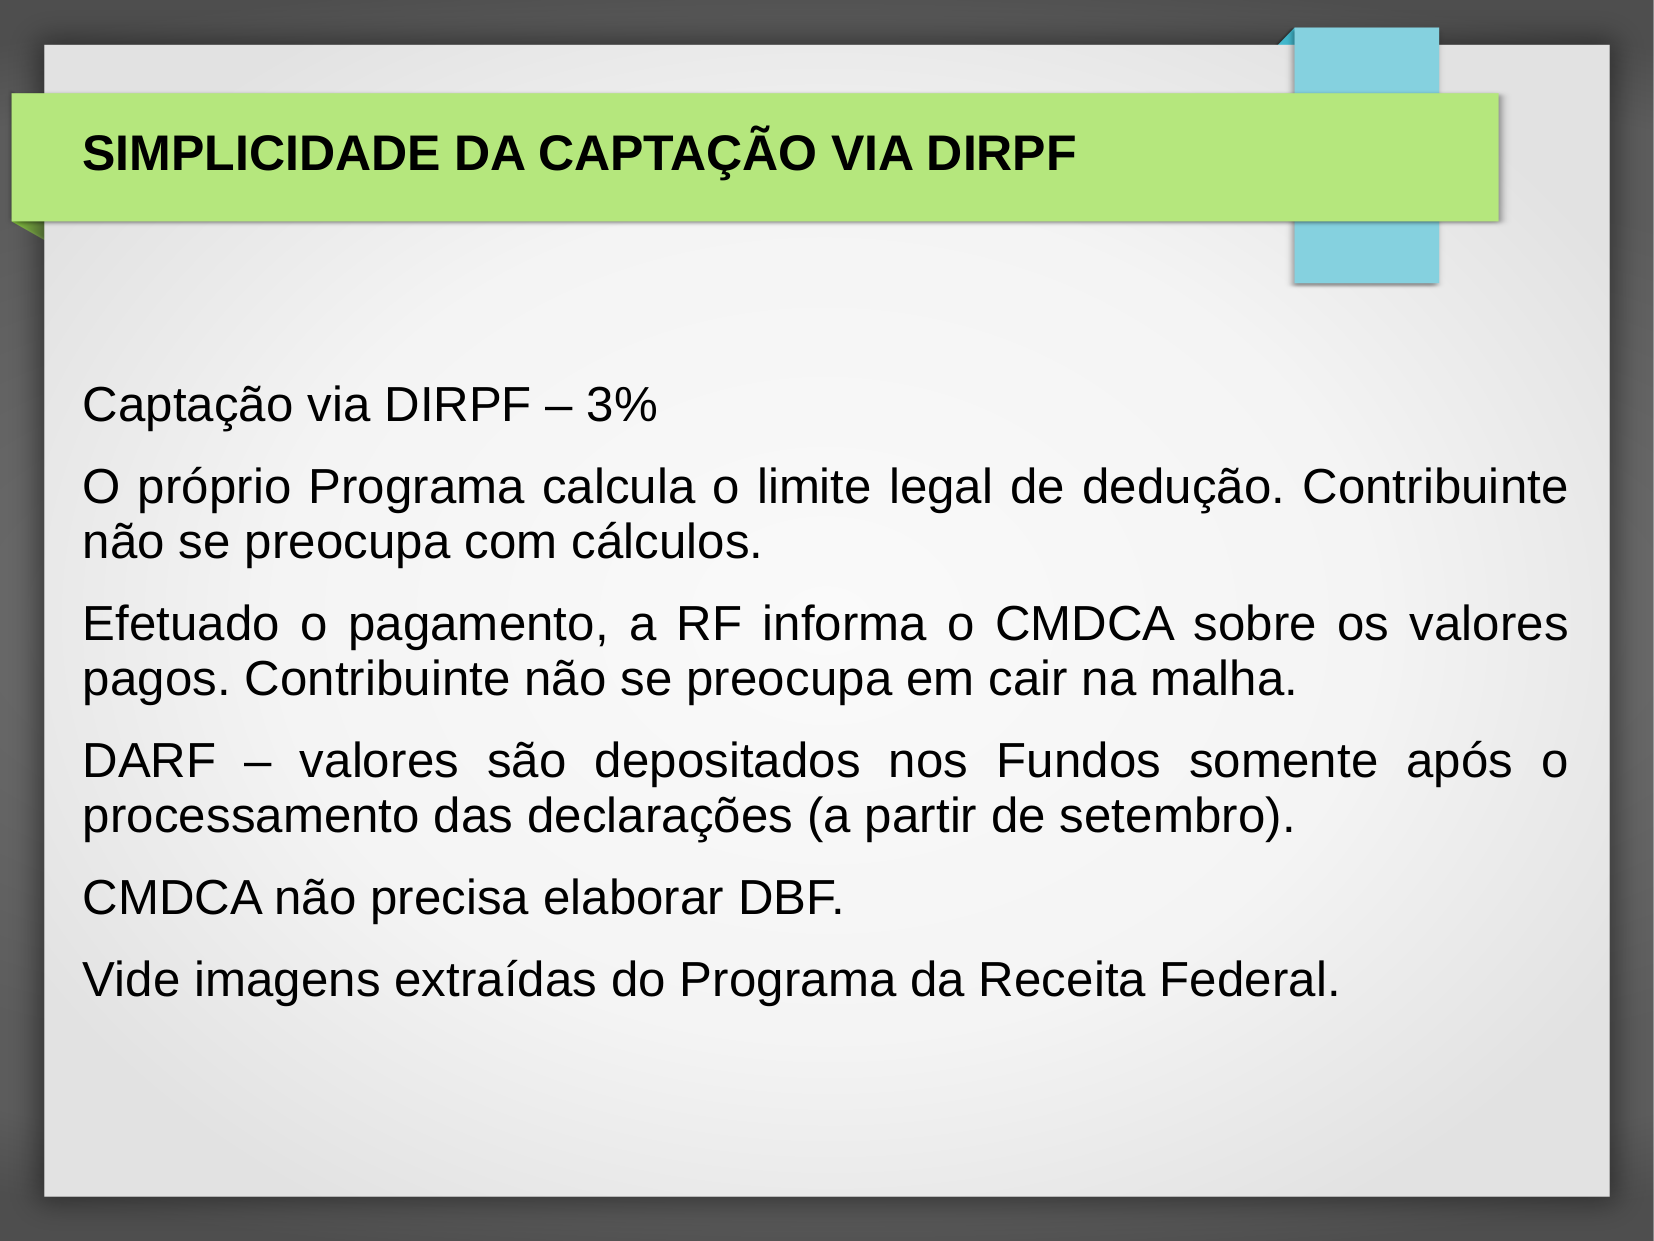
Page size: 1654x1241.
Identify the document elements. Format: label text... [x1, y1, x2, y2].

list Captação via DIRPF – 3% O próprio Programa calcula o limite legal de dedução. Contribuinte não se preocupa com cálculos. Efetuado o pagamento, a RF informa o CMDCA sobre os valores pagos. Contribuinte não se preocupa em cair na malha. DARF – valores são depositados nos Fundos somente após o processamento das declarações (a partir de setembro). CMDCA não precisa elaborar DBF. Vide imagens extraídas do Programa da Receita Federal. [82, 295, 1571, 1015]
title SIMPLICIDADE DA CAPTAÇÃO VIA DIRPF [82, 94, 1264, 213]
picture [0, 0, 1654, 1241]
